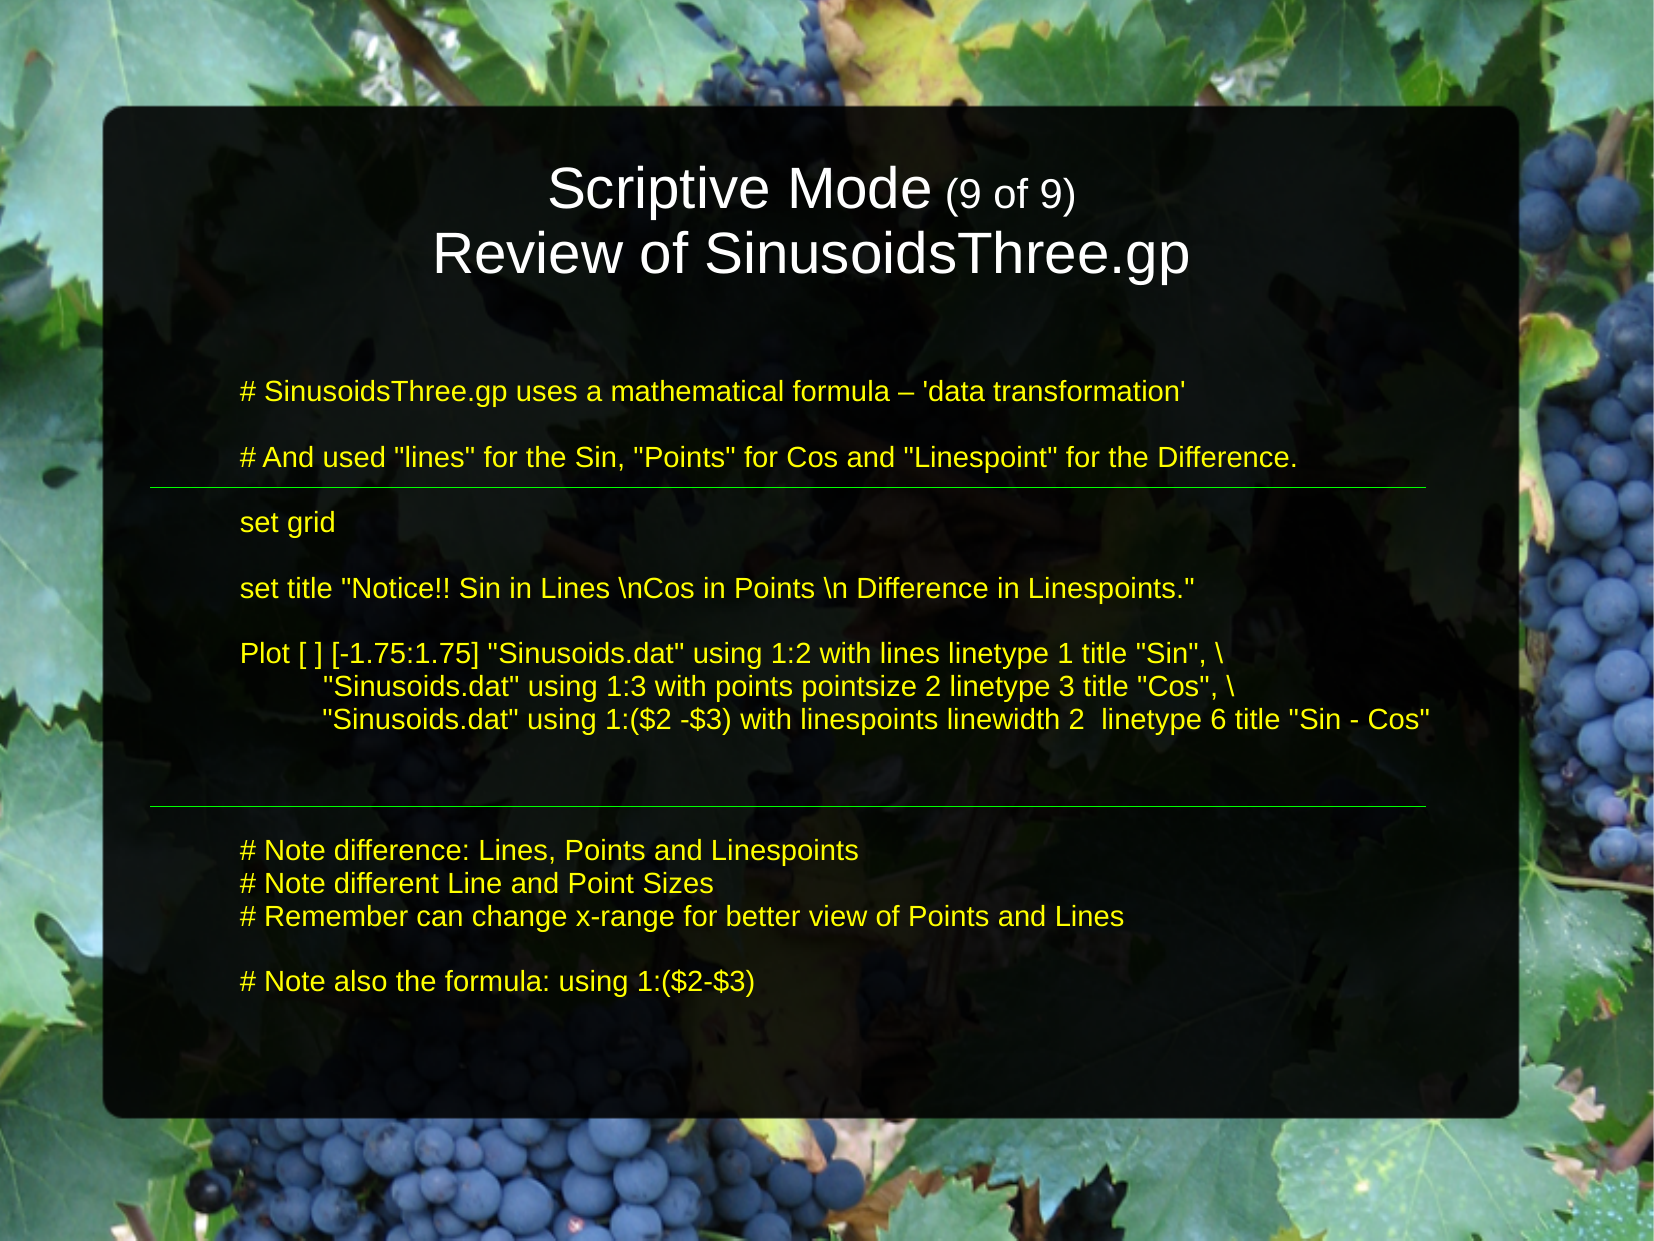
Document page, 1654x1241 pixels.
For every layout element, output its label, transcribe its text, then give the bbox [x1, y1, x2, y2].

picture [0, 0, 1654, 1241]
text_box # SinusoidsThree.gp uses a mathematical formula – 'data transformation' # And used "lines" for the Sin, "Points" for Cos and "Linespoint" for the Difference. set grid set title "Notice!! Sin in Lines \nCos in Points \n Difference in Linespoints." Plot [ ] [-1.75:1.75] "Sinusoids.dat" using 1:2 with lines linetype 1 title "Sin", \ "Sinusoids.dat" using 1:3 with points pointsize 2 linetype 3 title "Cos", \ "Sinusoids.dat" using 1:($2 -$3) with linespoints linewidth 2 linetype 6 title "Sin - Cos" # Note difference: Lines, Points and Linespoints # Note different Line and Point Sizes # Remember can change x-range for better view of Points and Lines # Note also the formula: using 1:($2-$3) [225, 367, 1463, 1006]
title Scriptive Mode (9 of 9) Review of SinusoidsThree.gp [118, 125, 1506, 318]
